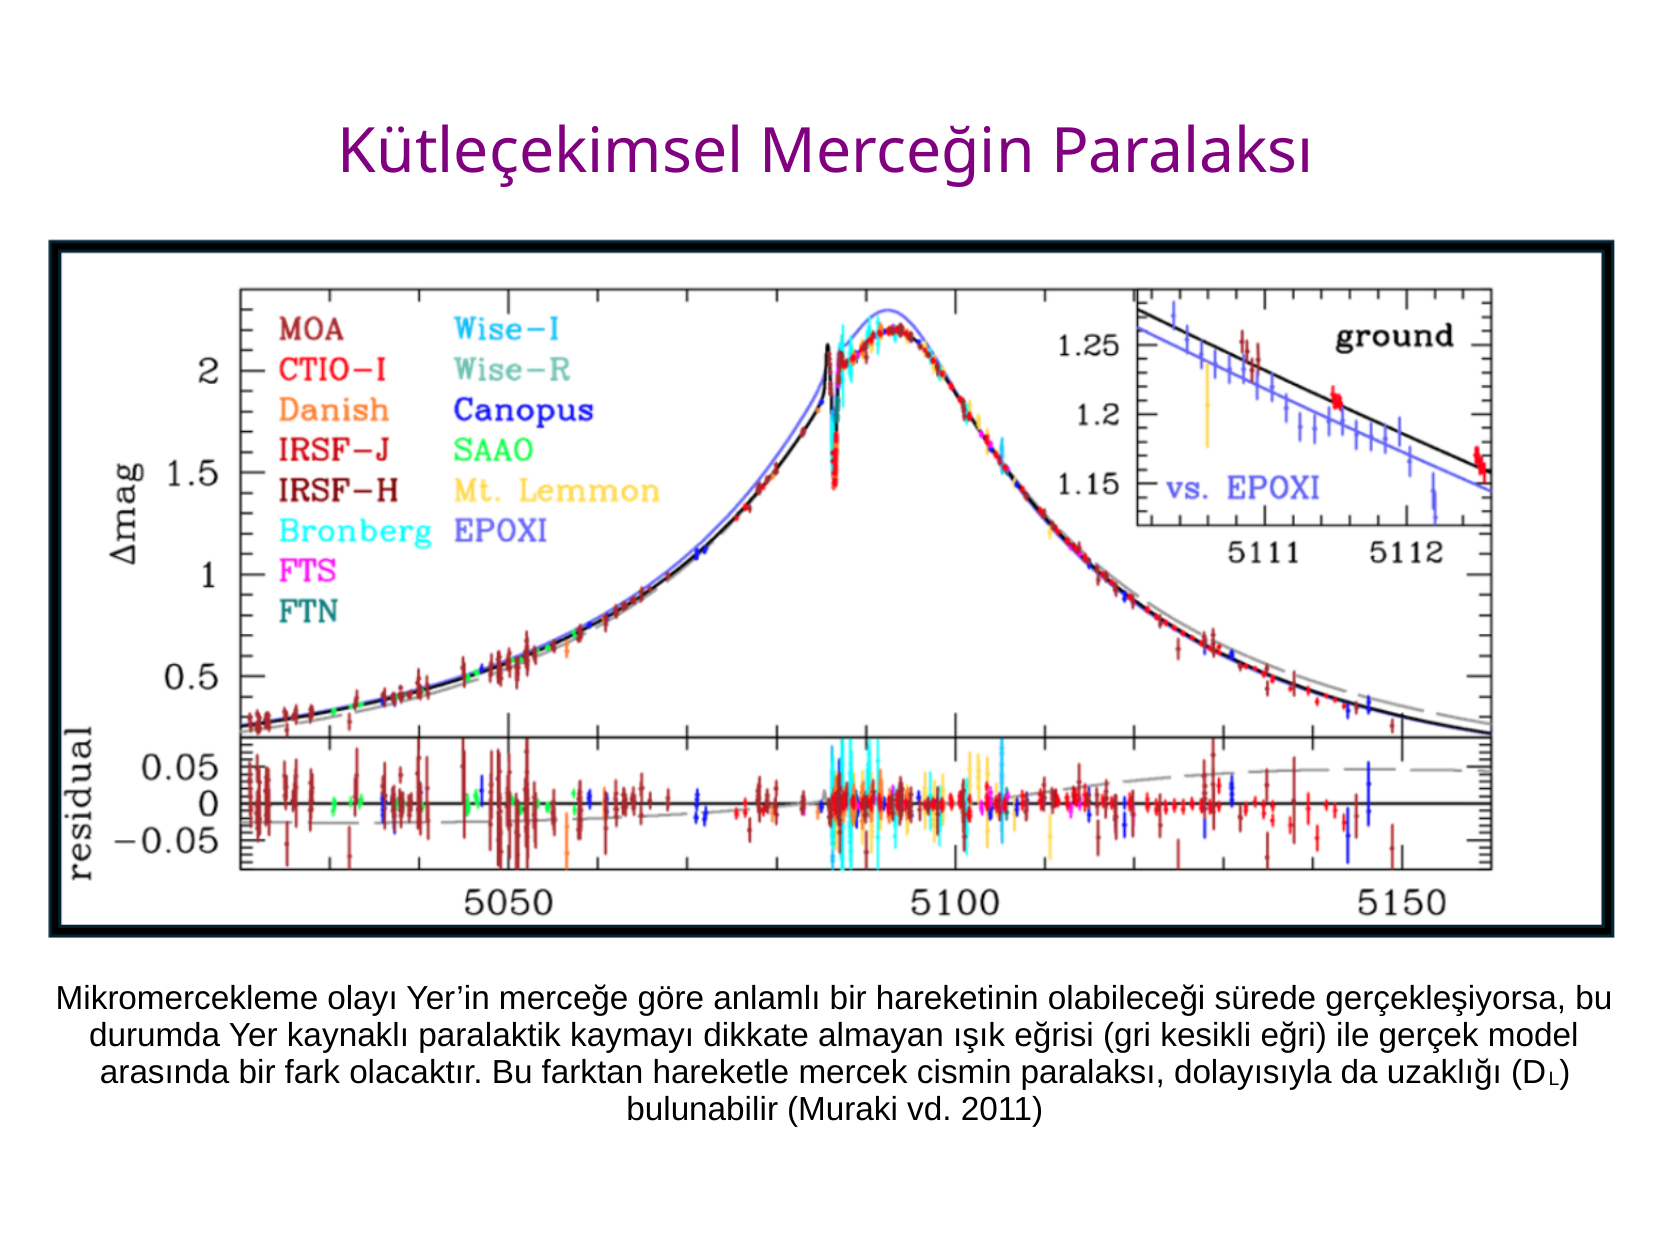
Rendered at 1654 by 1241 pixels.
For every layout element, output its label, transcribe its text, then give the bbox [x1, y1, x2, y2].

text_box Mikromercekleme olayı Yer’in merceğe göre anlamlı bir hareketinin olabileceği sürede gerçekleşiyorsa, bu durumda Yer kaynaklı paralaktik kaymayı dikkate almayan ışık eğrisi (gri kesikli eğri) ile gerçek model arasında bir fark olacaktır. Bu farktan hareketle mercek cismin paralaksı, dolayısıyla da uzaklığı (DL) bulunabilir (Muraki vd. 2011) [23, 972, 1647, 1168]
title Kütleçekimsel Merceğin Paralaksı [82, 81, 1571, 215]
picture [42, 229, 1624, 944]
